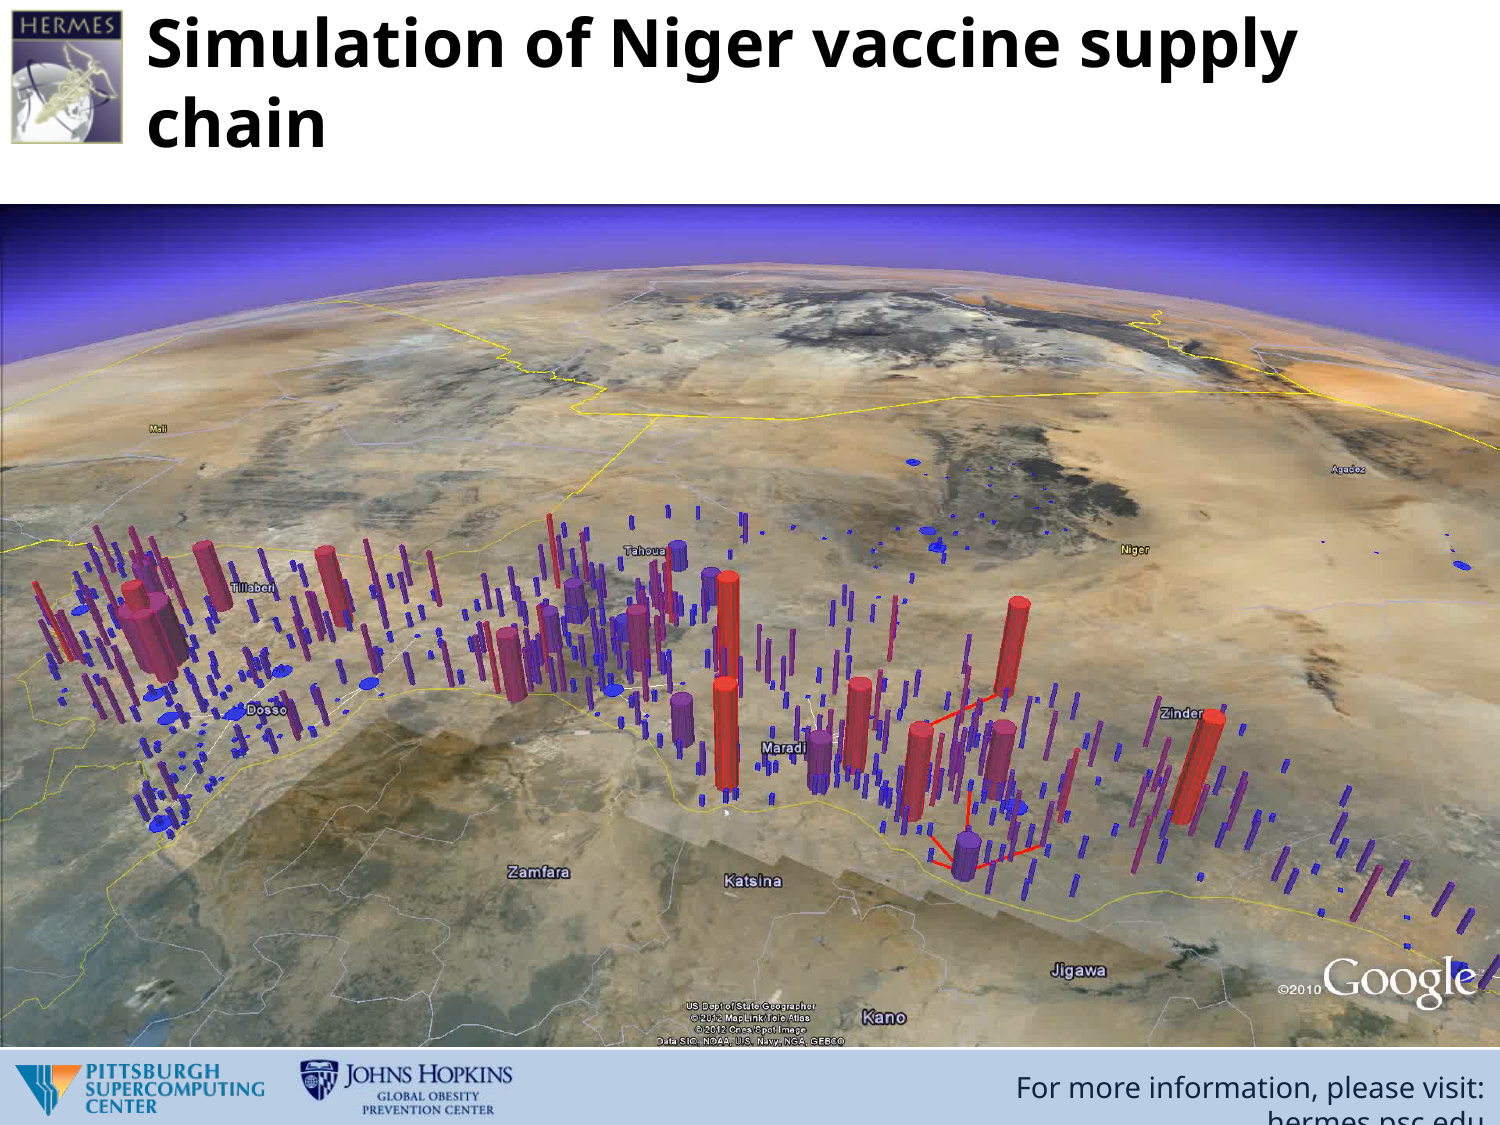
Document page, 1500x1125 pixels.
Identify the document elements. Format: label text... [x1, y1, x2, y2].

text_box [0, 203, 1500, 1048]
picture [15, 1055, 266, 1118]
title Simulation of Niger vaccine supply chain [131, 0, 1493, 163]
picture [7, 6, 123, 144]
picture [296, 1055, 519, 1119]
